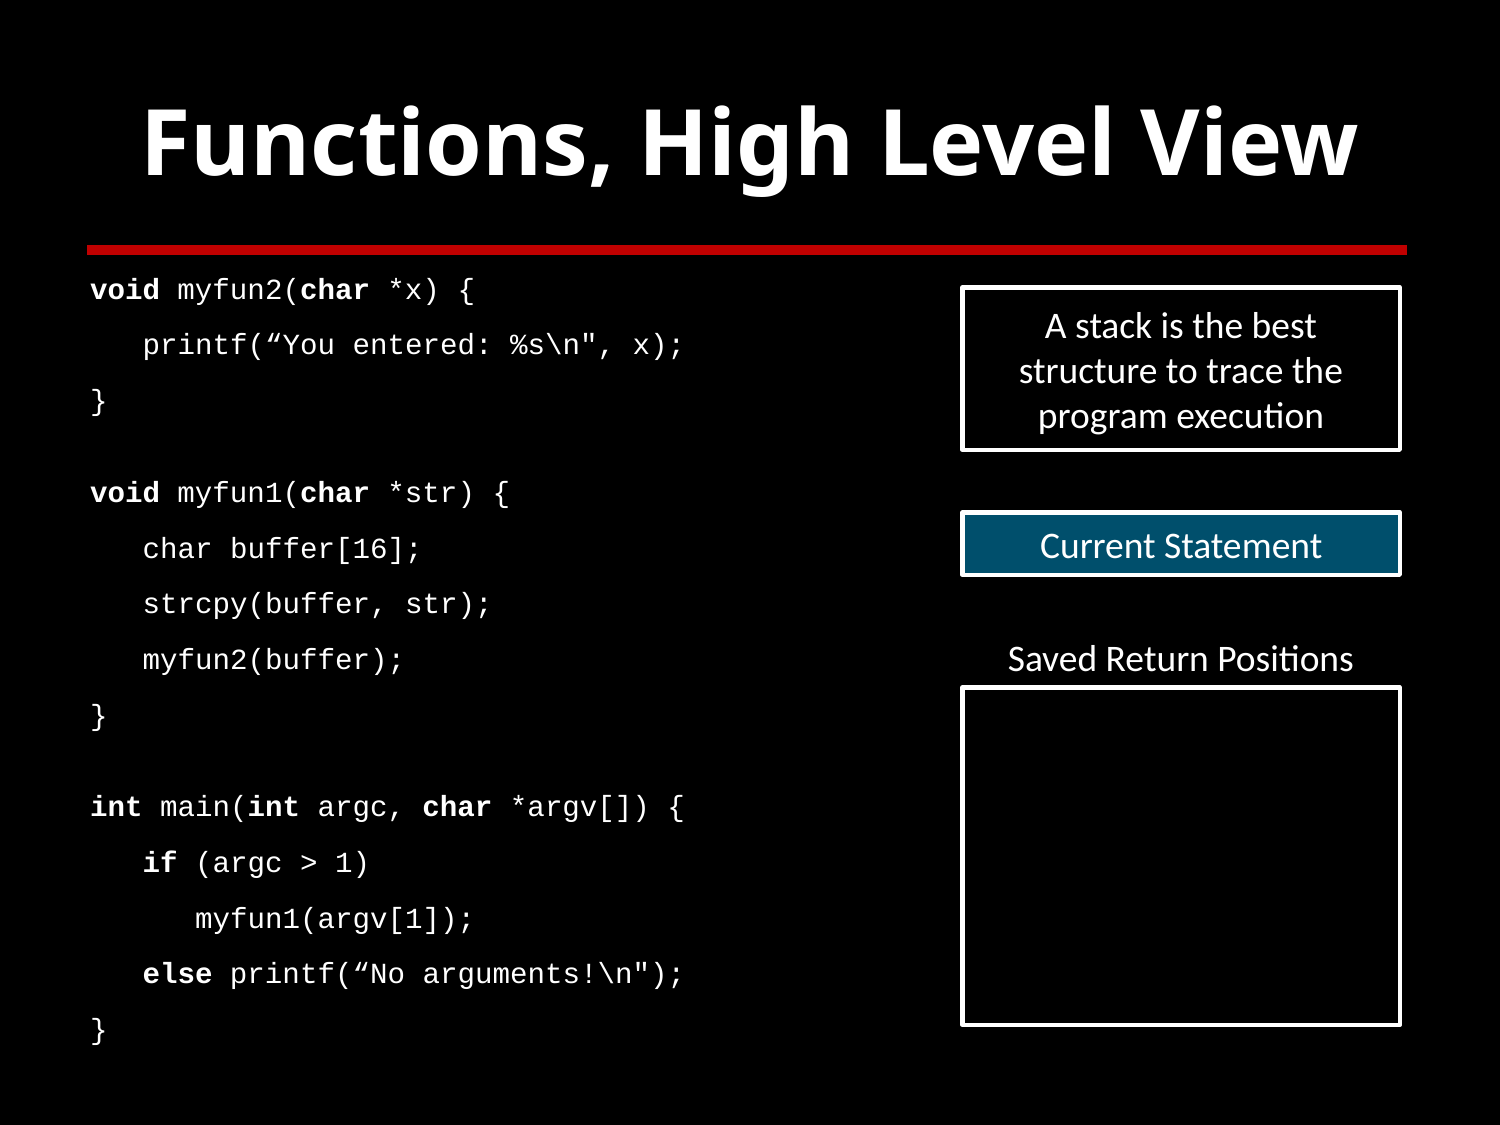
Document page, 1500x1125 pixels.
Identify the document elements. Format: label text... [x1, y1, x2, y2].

title Functions, High Level View [75, 45, 1425, 233]
text_box A stack is the best structure to trace the program execution [962, 287, 1400, 450]
text_box Current Statement [962, 512, 1400, 575]
text_box [962, 688, 1400, 1025]
text_box Saved Return Positions [962, 624, 1400, 688]
list void myfun2(char *x) { printf(“You entered: %s\n", x); } void myfun1(char *str) { char buffer[16]; strcpy(buffer, str); myfun2(buffer); } int main(int argc, char *argv[]) { if (argc > 1) myfun1(argv[1]); else printf(“No arguments!\n"); } [75, 262, 1425, 1063]
